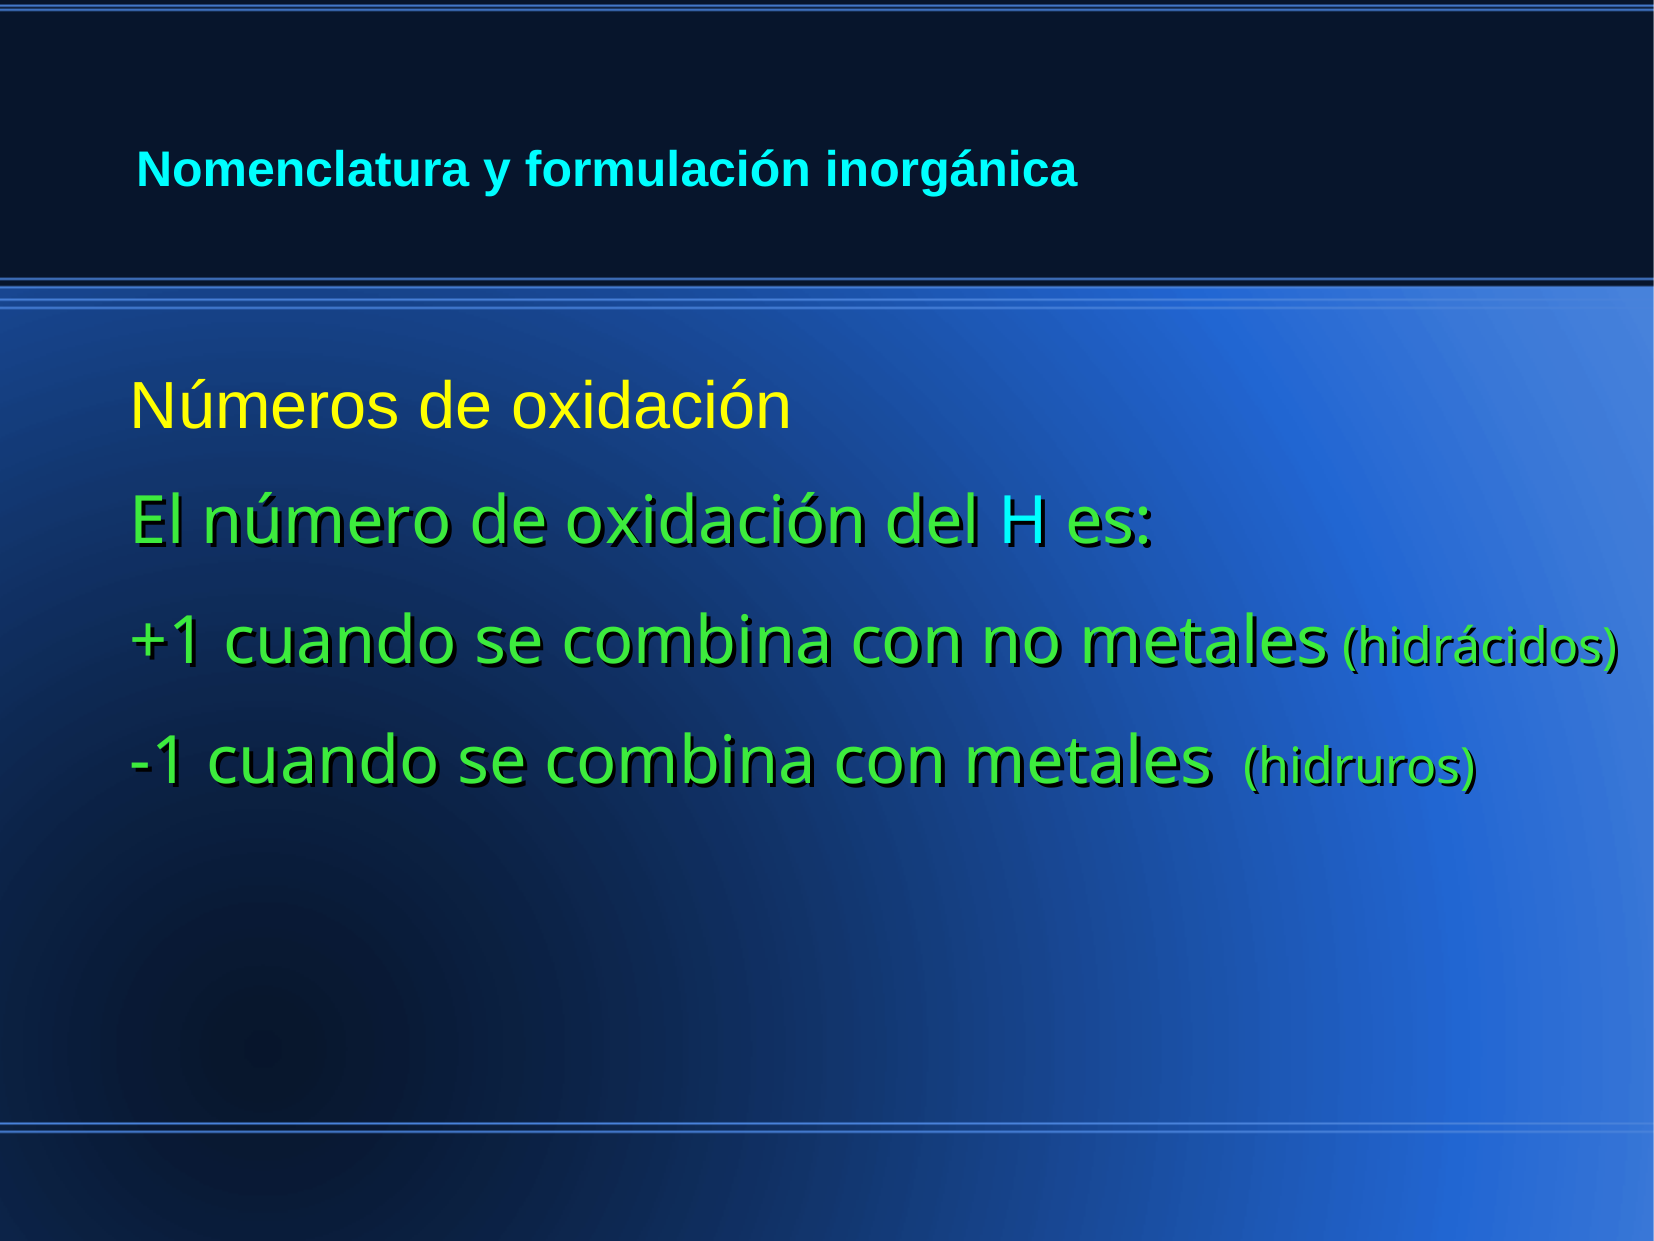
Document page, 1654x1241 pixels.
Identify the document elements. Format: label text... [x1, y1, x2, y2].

list Números de oxidación [59, 368, 857, 443]
title Nomenclatura y formulación inorgánica [32, 118, 1182, 220]
picture [0, 0, 1654, 1241]
text_box El número de oxidación del H es: +1 cuando se combina con no metales (hidrácidos) -1 cuando se combina con metales (hidruros) [59, 472, 1654, 824]
